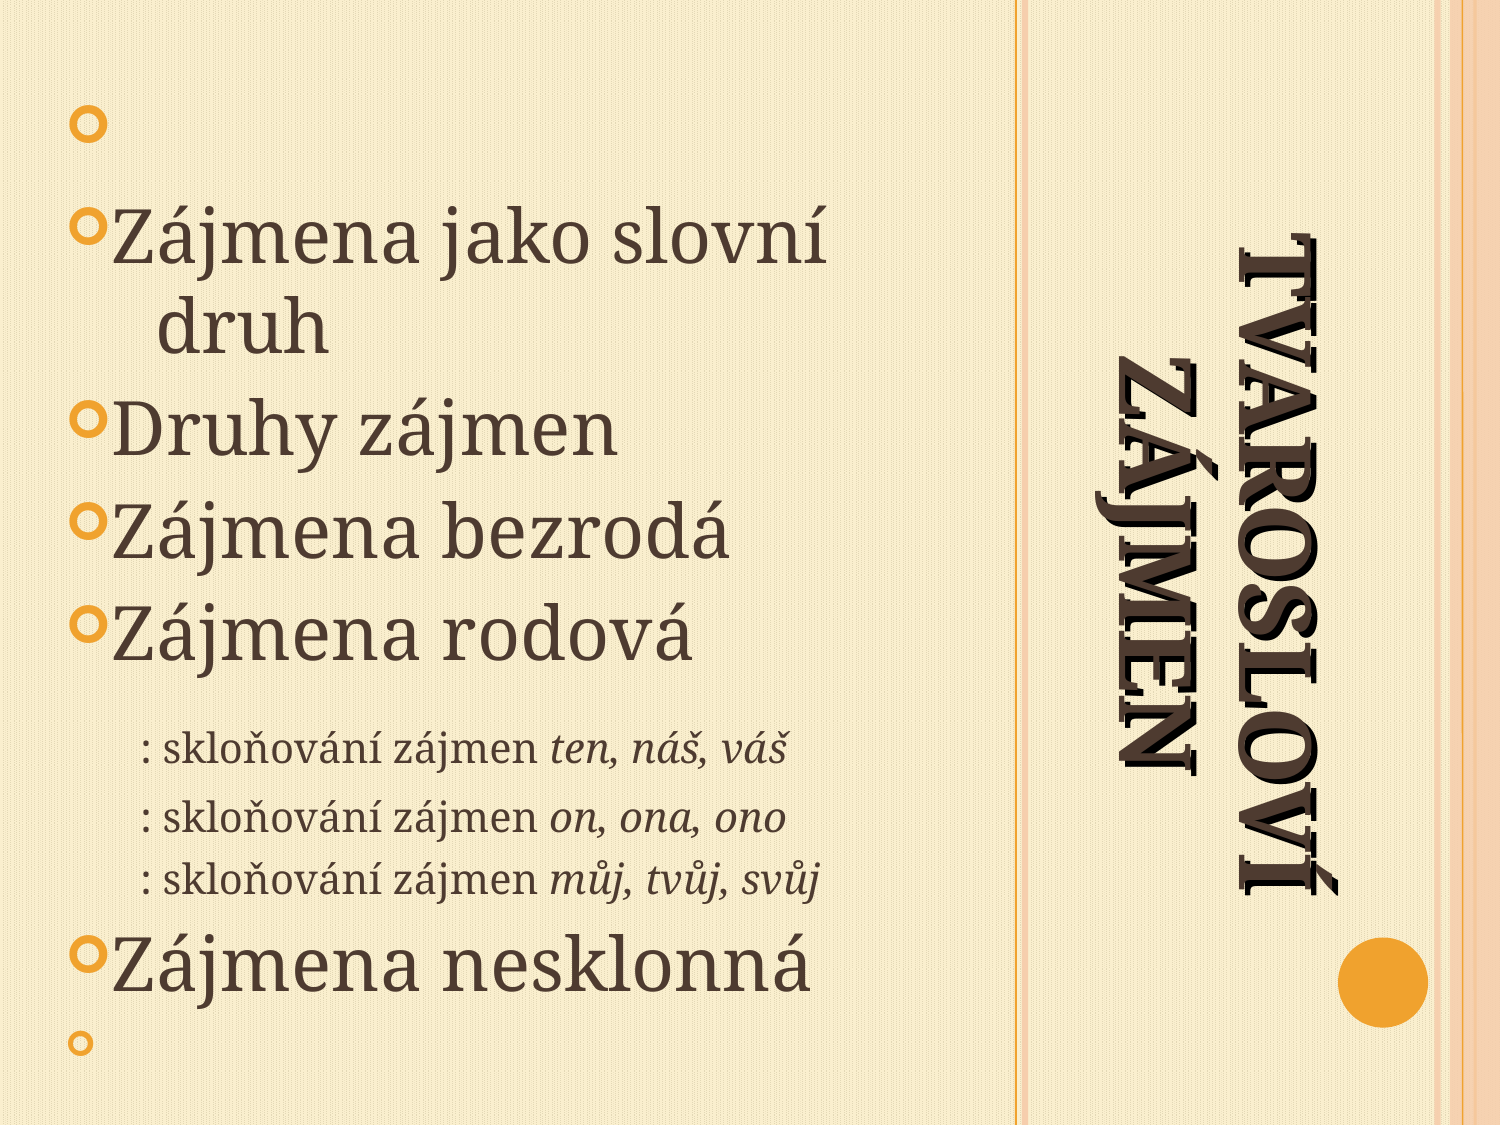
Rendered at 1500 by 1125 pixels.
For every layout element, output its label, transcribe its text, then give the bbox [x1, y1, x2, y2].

title Tvarosloví zájmen [1092, 45, 1365, 1080]
list Zájmena jako slovní druh Druhy zájmen Zájmena bezrodá Zájmena rodová : skloňování zájmen ten, náš, váš : skloňování zájmen on, ona, ono : skloňování zájmen můj, tvůj, svůj Zájmena nesklonná [50, 78, 976, 1084]
